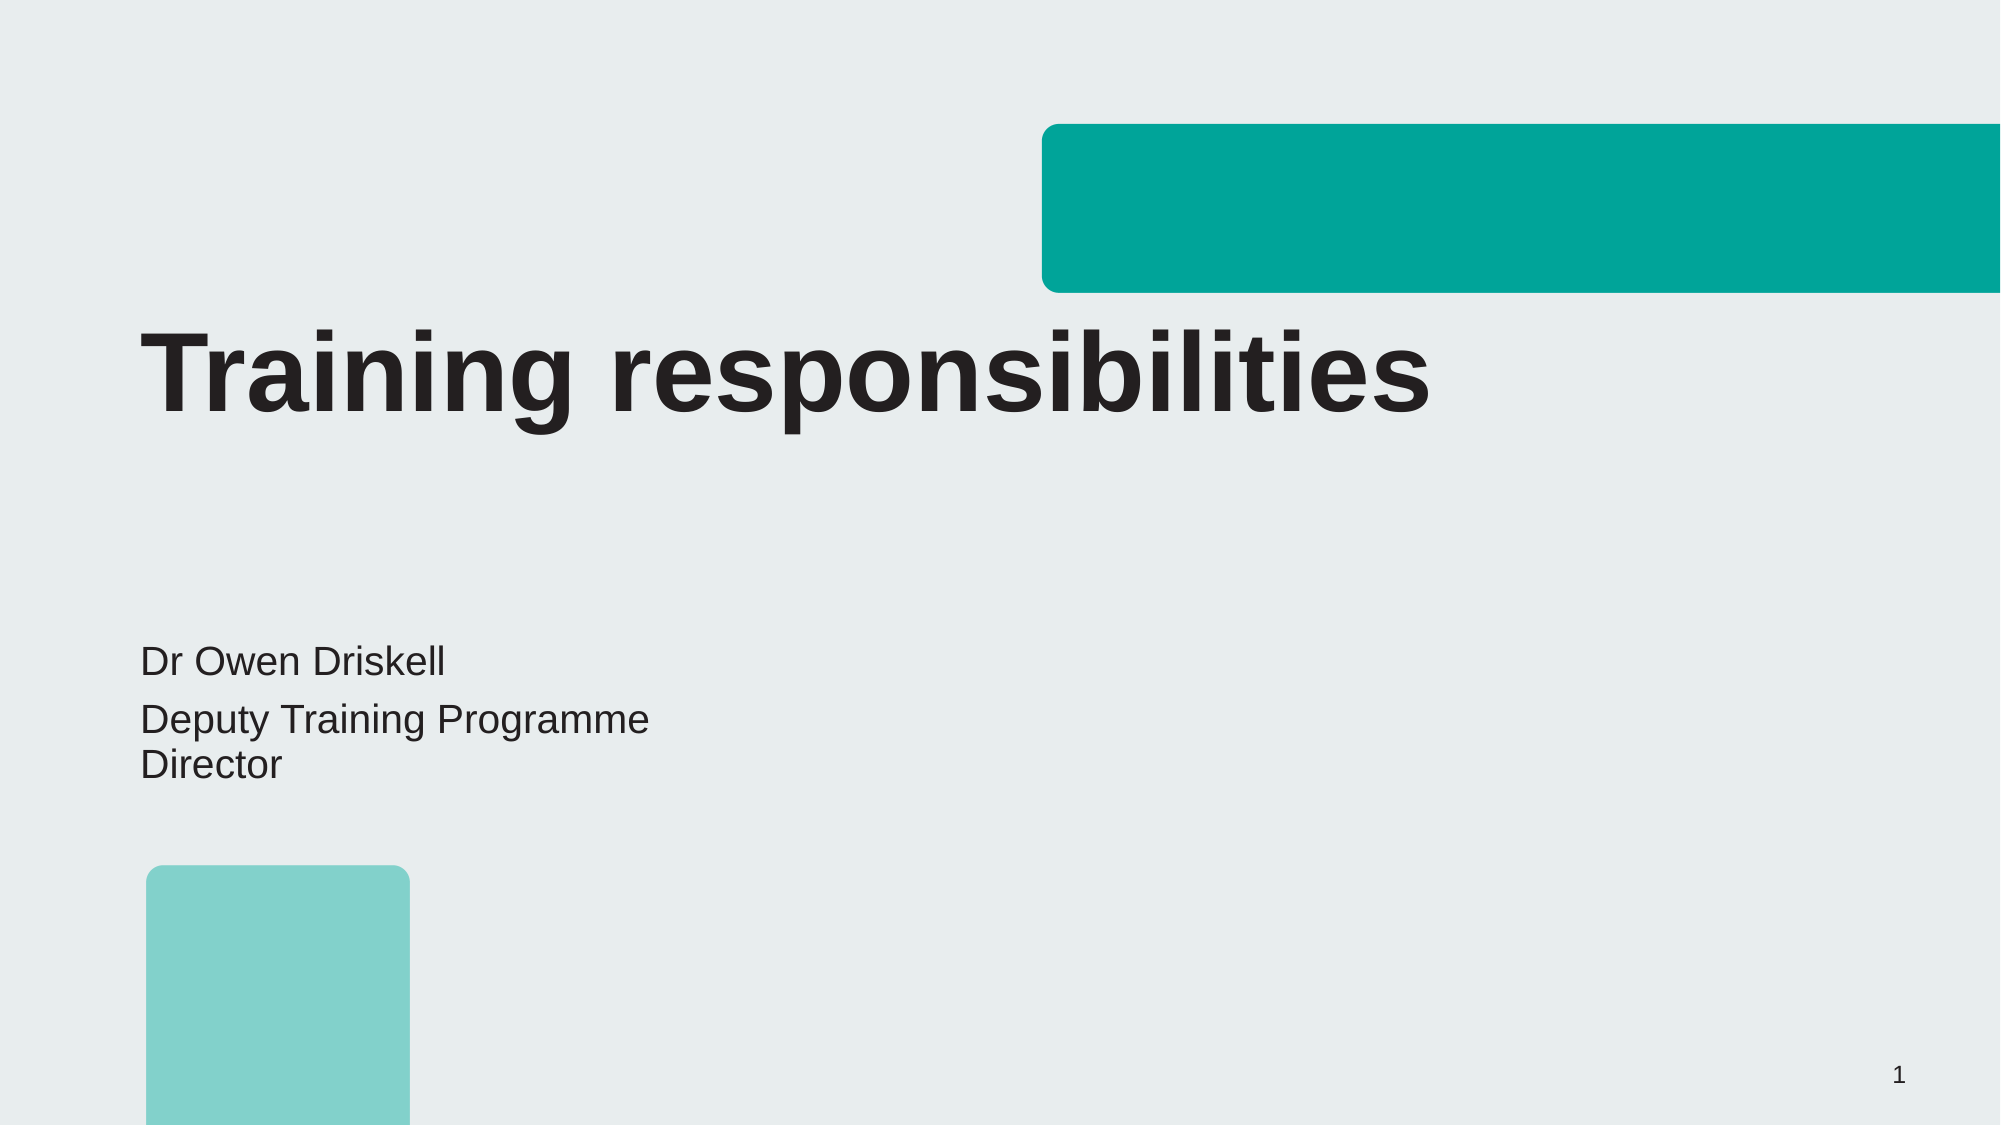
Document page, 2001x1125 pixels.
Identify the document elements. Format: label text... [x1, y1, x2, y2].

list Training responsibilities [140, 314, 1910, 572]
list Dr Owen Driskell Deputy Training Programme Director [140, 715, 1158, 863]
